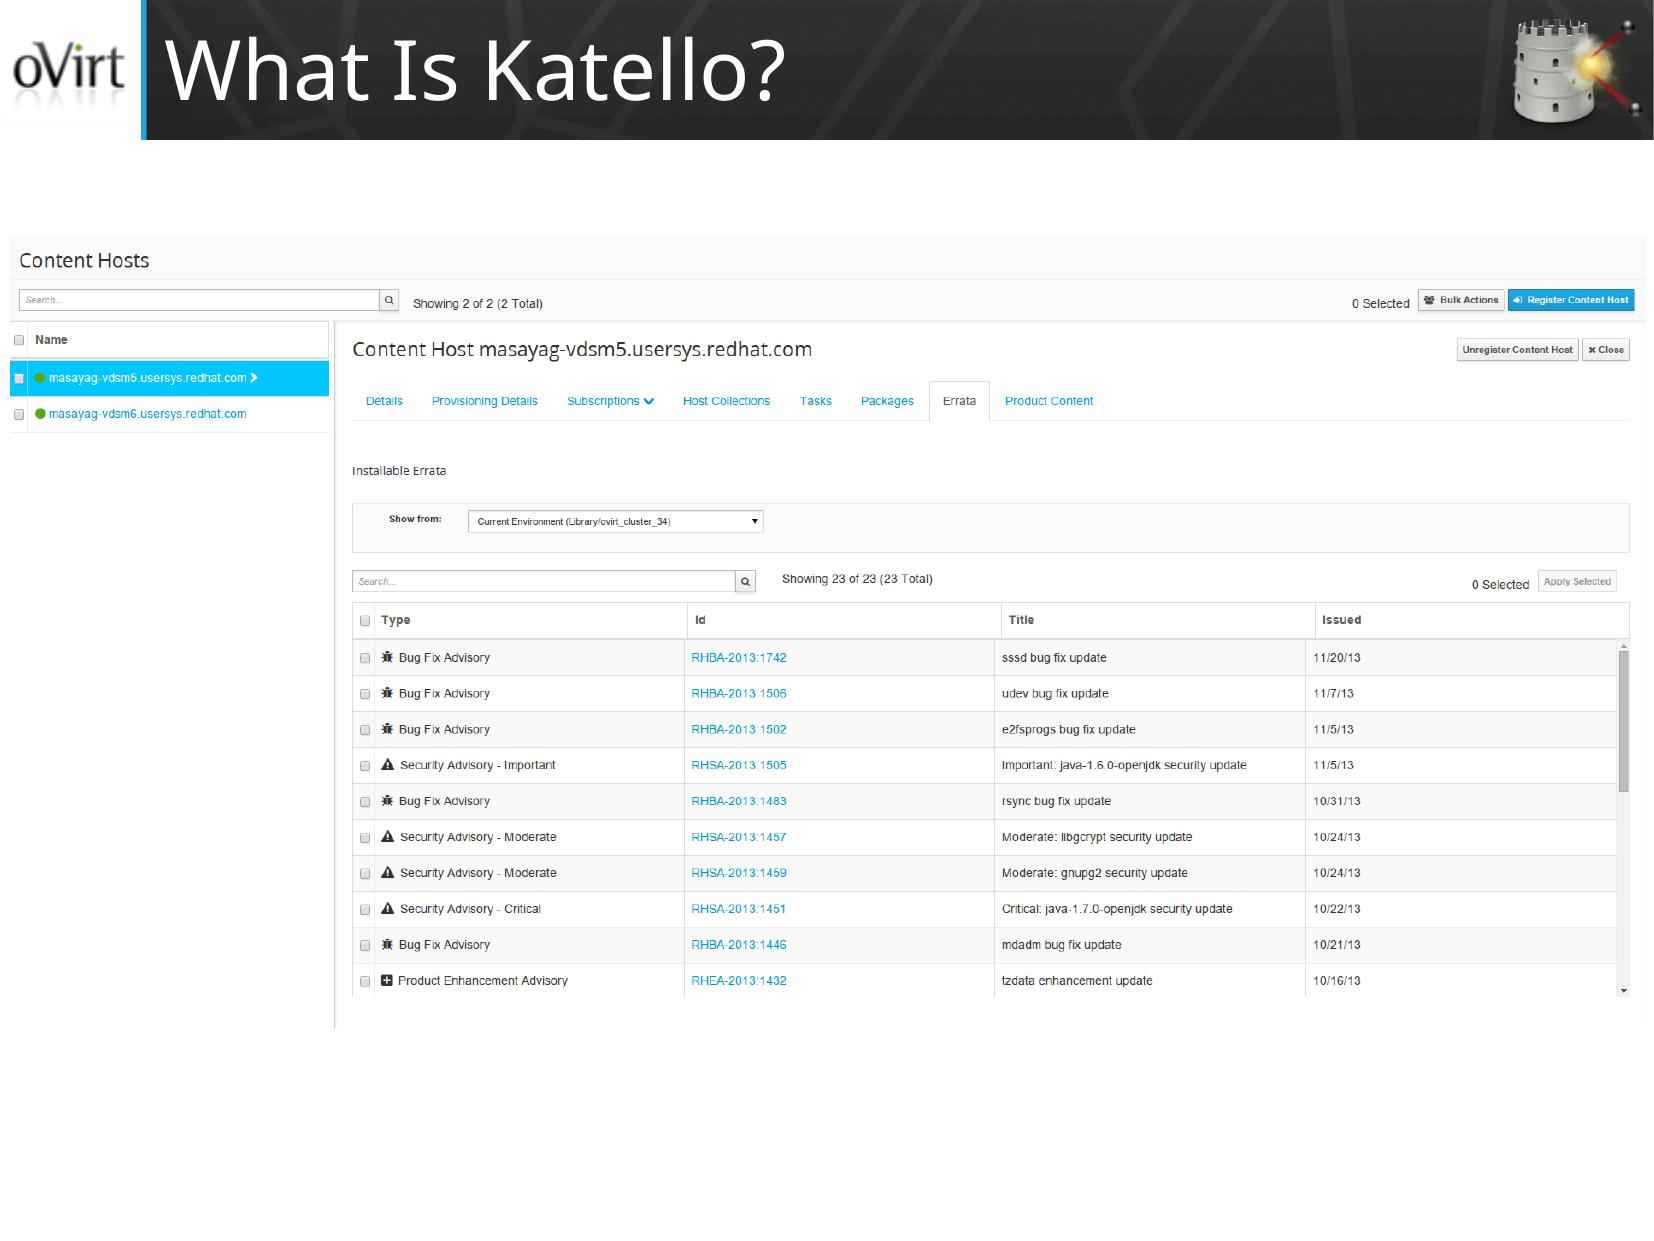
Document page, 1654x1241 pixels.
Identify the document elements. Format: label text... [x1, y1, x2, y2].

picture [15, 374, 23, 383]
picture [10, 238, 1646, 1028]
picture [35, 374, 45, 382]
picture [0, 0, 1654, 151]
title What Is Katello? [164, 18, 1500, 119]
